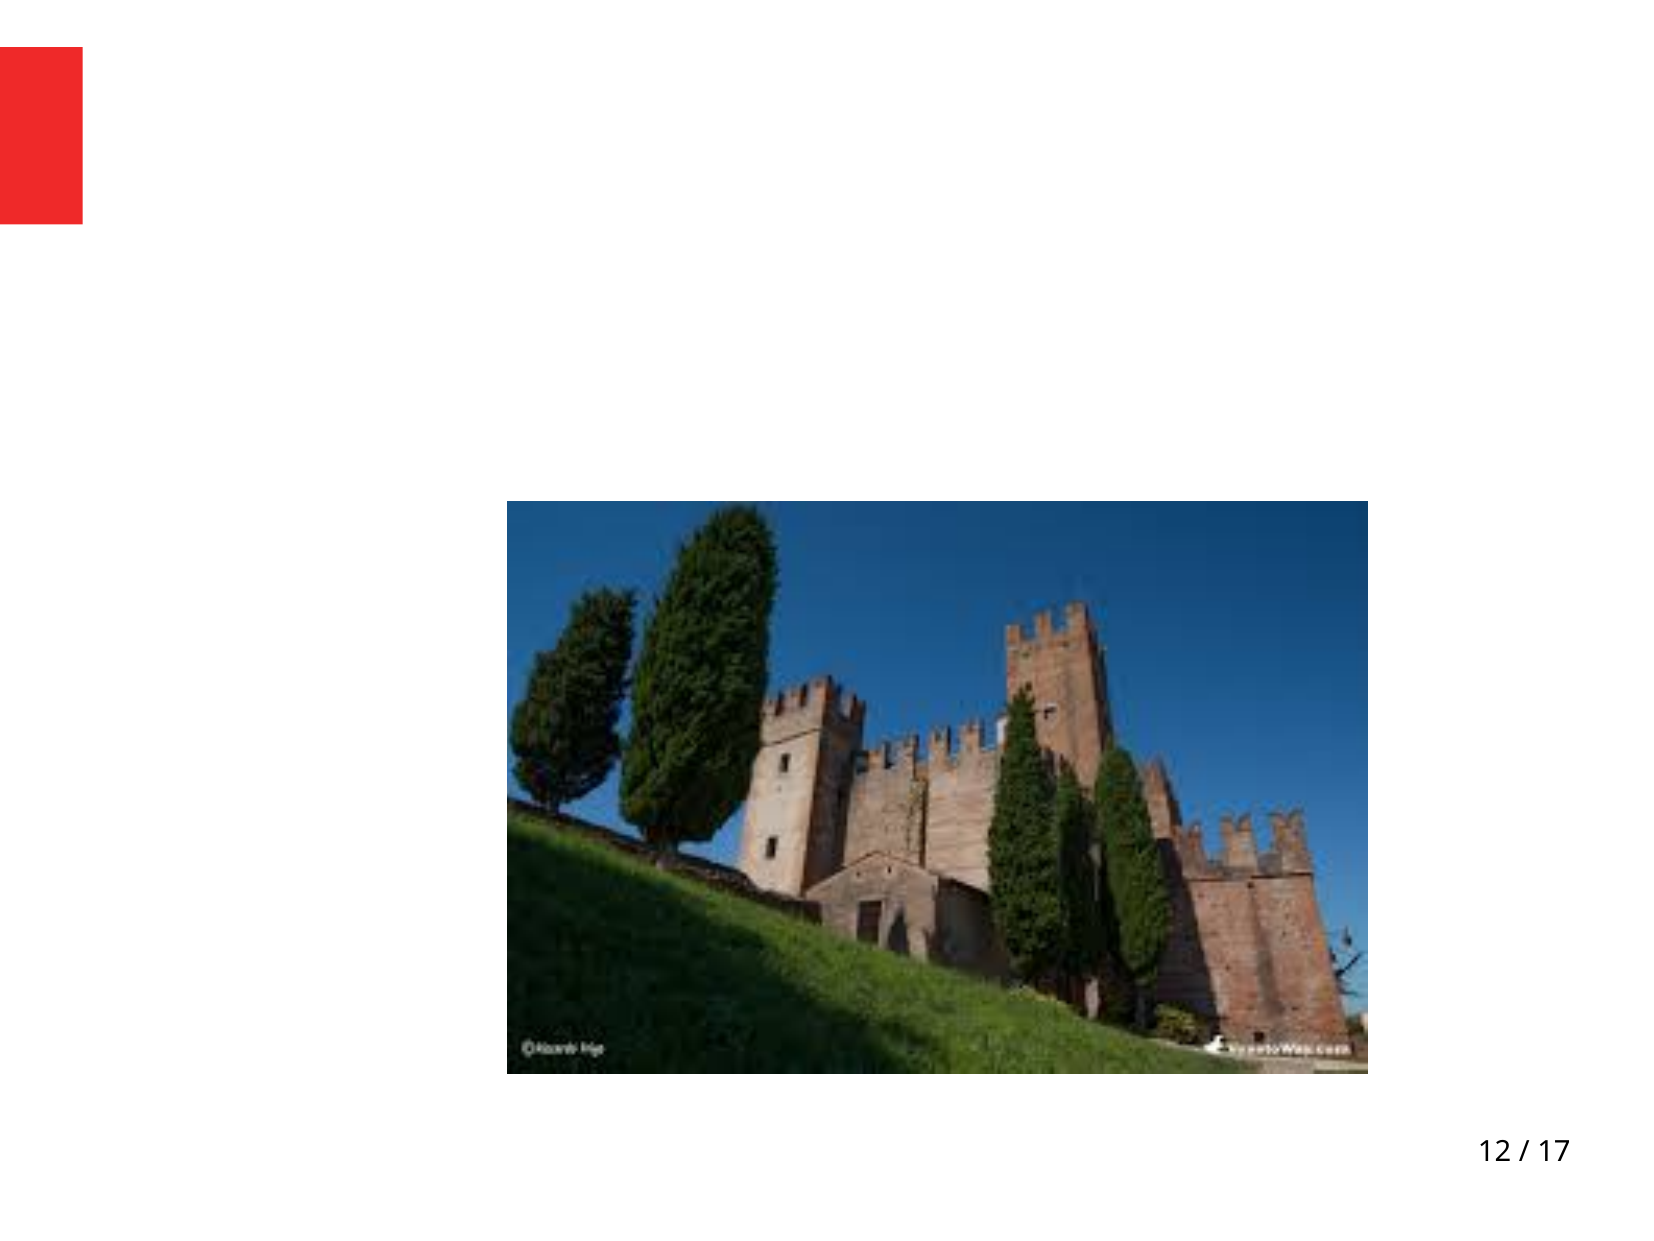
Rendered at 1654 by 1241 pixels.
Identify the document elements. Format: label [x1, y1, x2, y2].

picture [507, 501, 1368, 1074]
